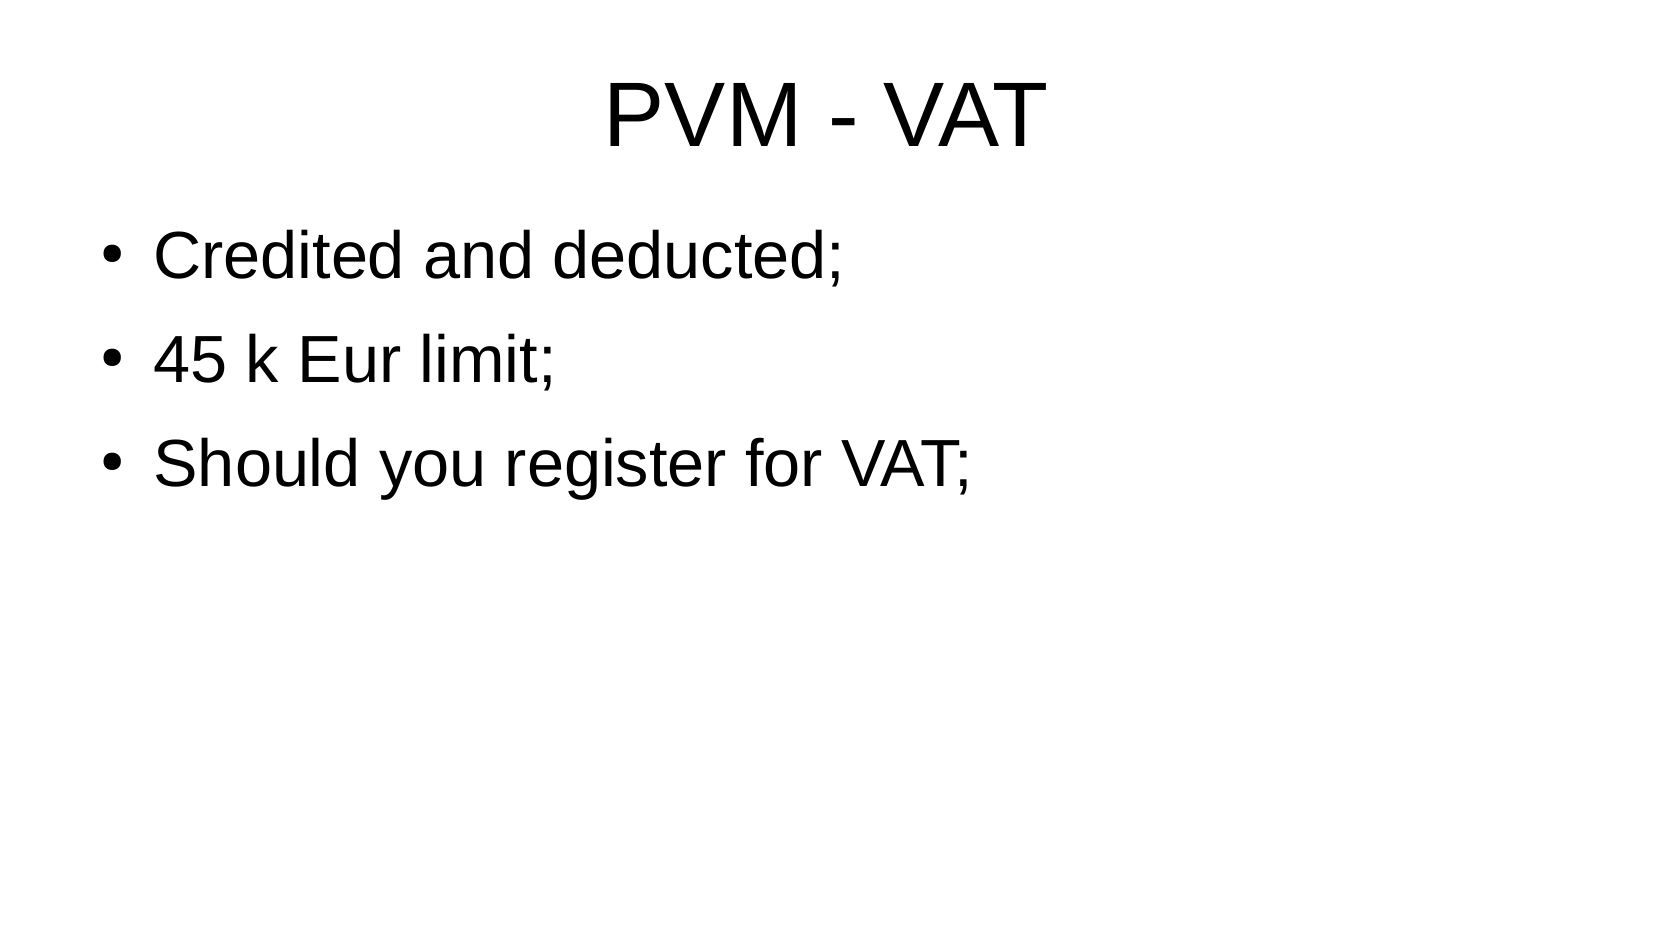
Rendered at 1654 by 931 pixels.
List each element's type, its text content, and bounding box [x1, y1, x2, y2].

title PVM - VAT [82, 37, 1571, 193]
list Credited and deducted; 45 k Eur limit; Should you register for VAT; [82, 217, 1571, 758]
